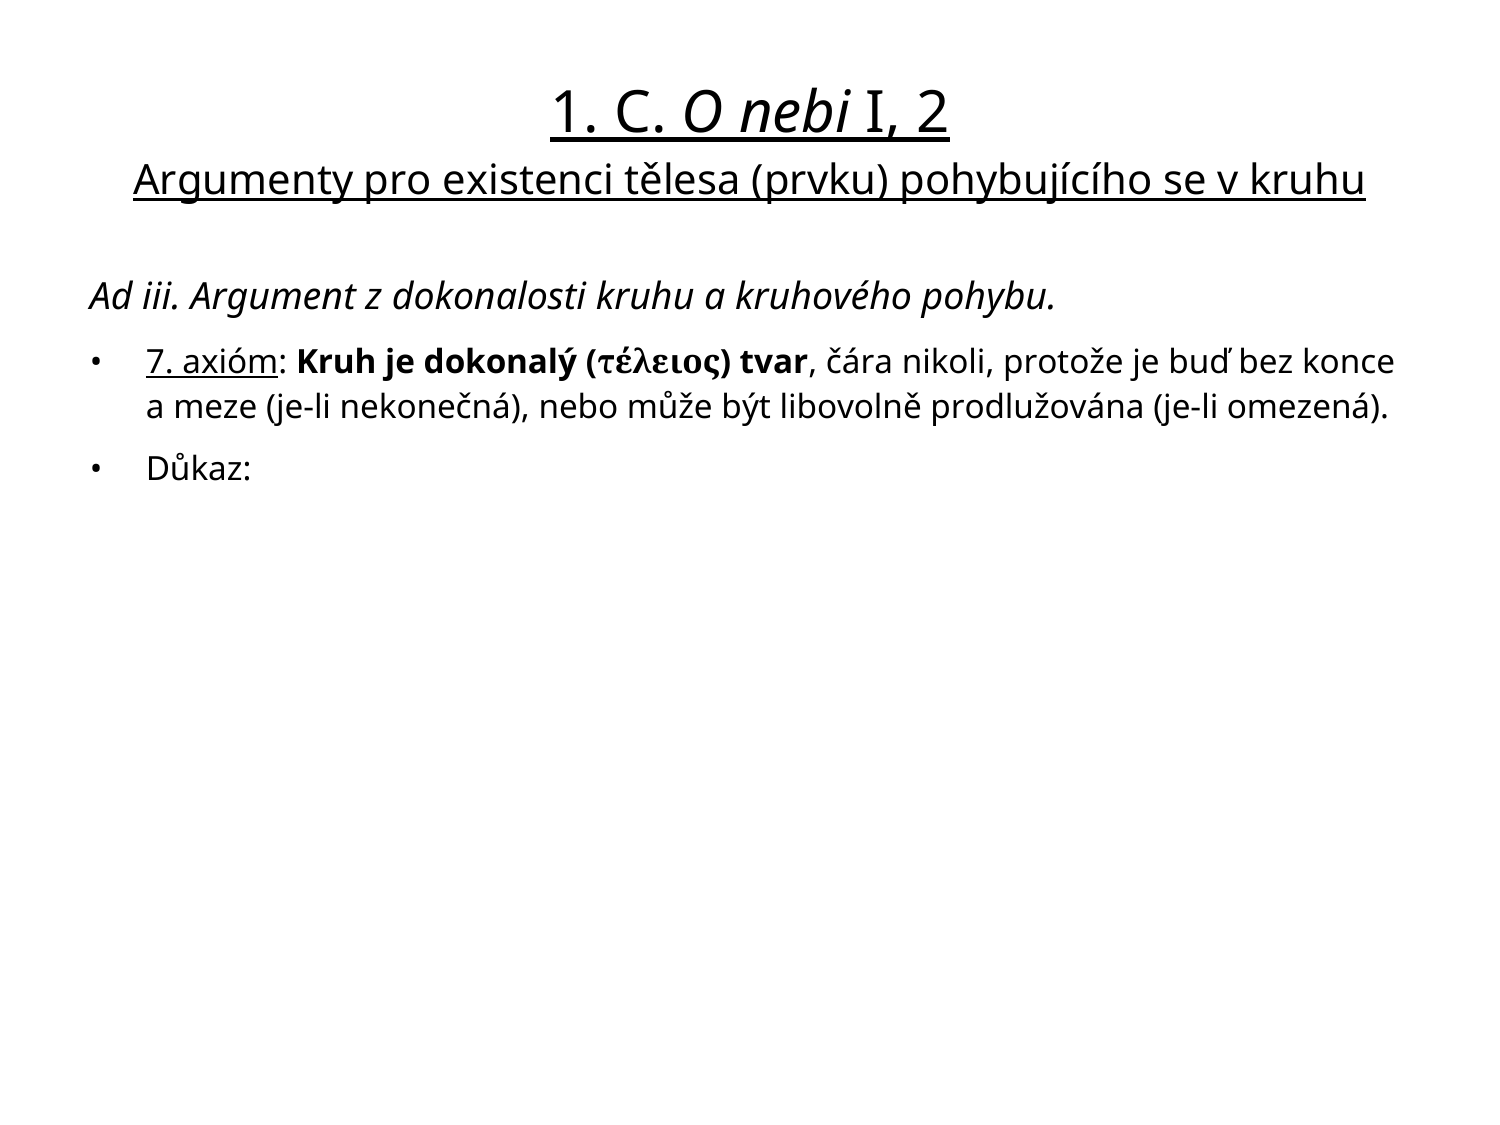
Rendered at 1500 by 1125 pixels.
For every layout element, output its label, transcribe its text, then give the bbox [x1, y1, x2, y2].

title 1. C. O nebi I, 2 Argumenty pro existenci tělesa (prvku) pohybujícího se v kruhu [75, 45, 1426, 233]
list Ad iii. Argument z dokonalosti kruhu a kruhového pohybu. 7. axióm: Kruh je dokonalý (τέλειος) tvar, čára nikoli, protože je buď bez konce a meze (je-li nekonečná), nebo může být libovolně prodlužována (je-li omezená). Důkaz: [75, 262, 1426, 1012]
